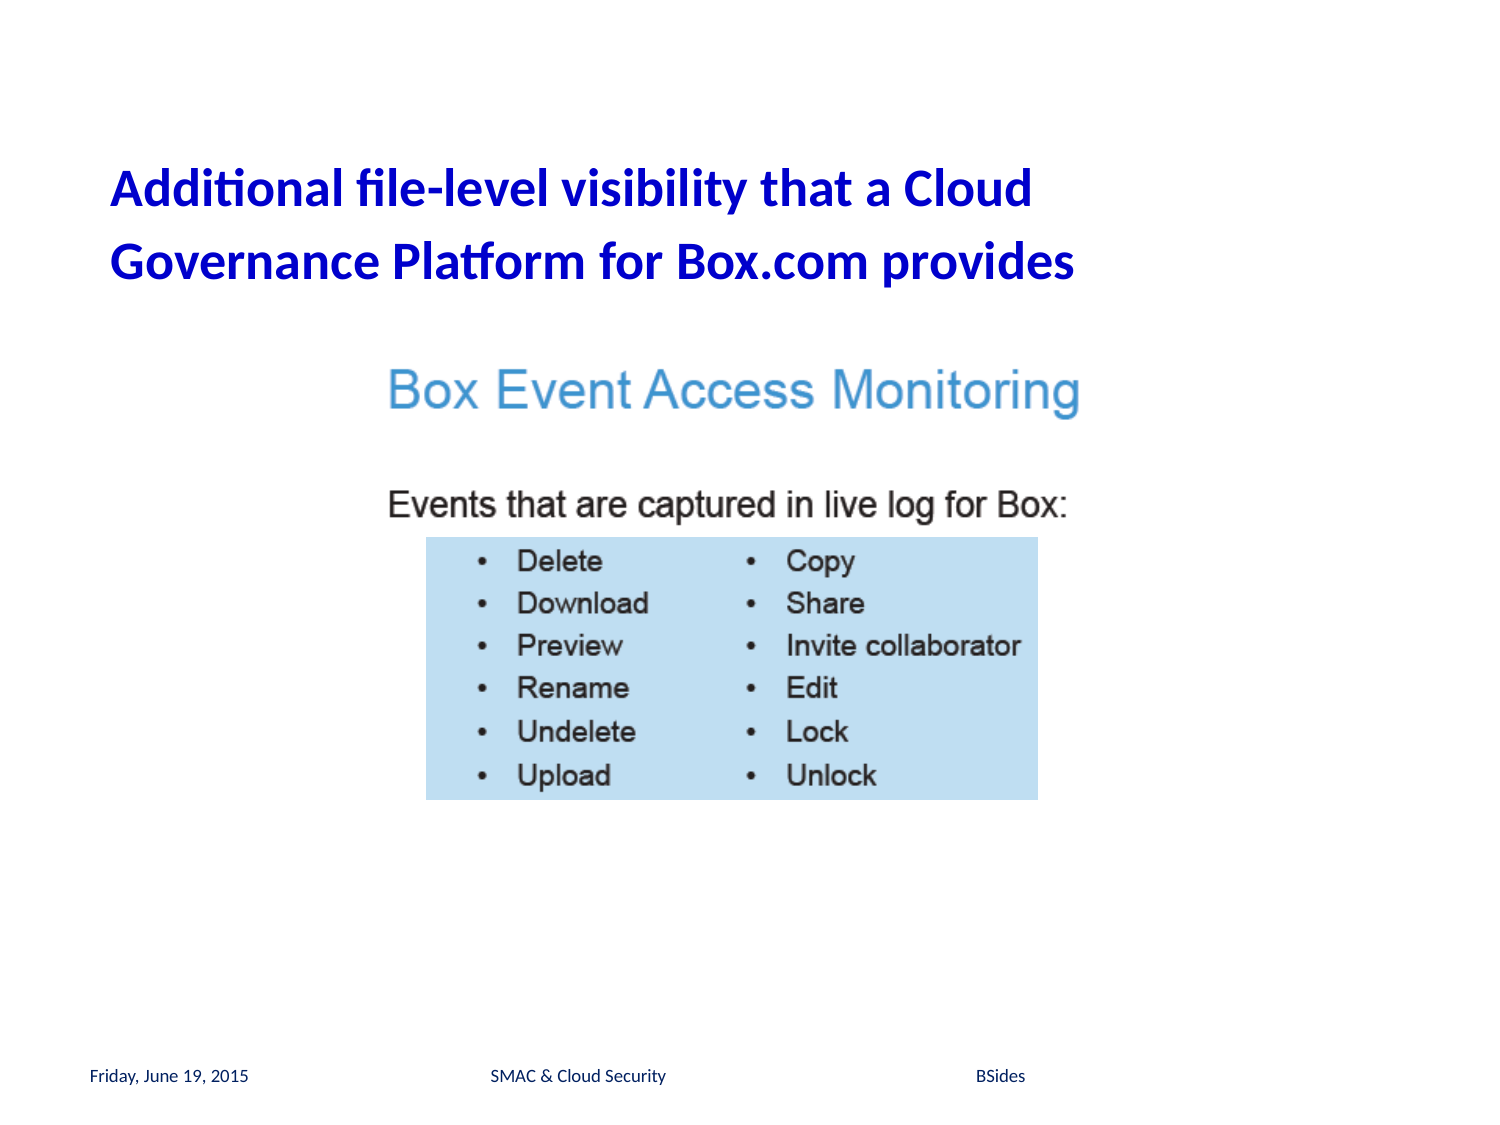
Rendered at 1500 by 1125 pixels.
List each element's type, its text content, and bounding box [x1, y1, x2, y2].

picture [373, 360, 1088, 800]
text_box Additional file-level visibility that a Cloud Governance Platform for Box.com provides [96, 144, 1459, 322]
text_box Friday, June 19, 2015 SMAC & Cloud Security BSides [74, 1042, 1395, 1103]
